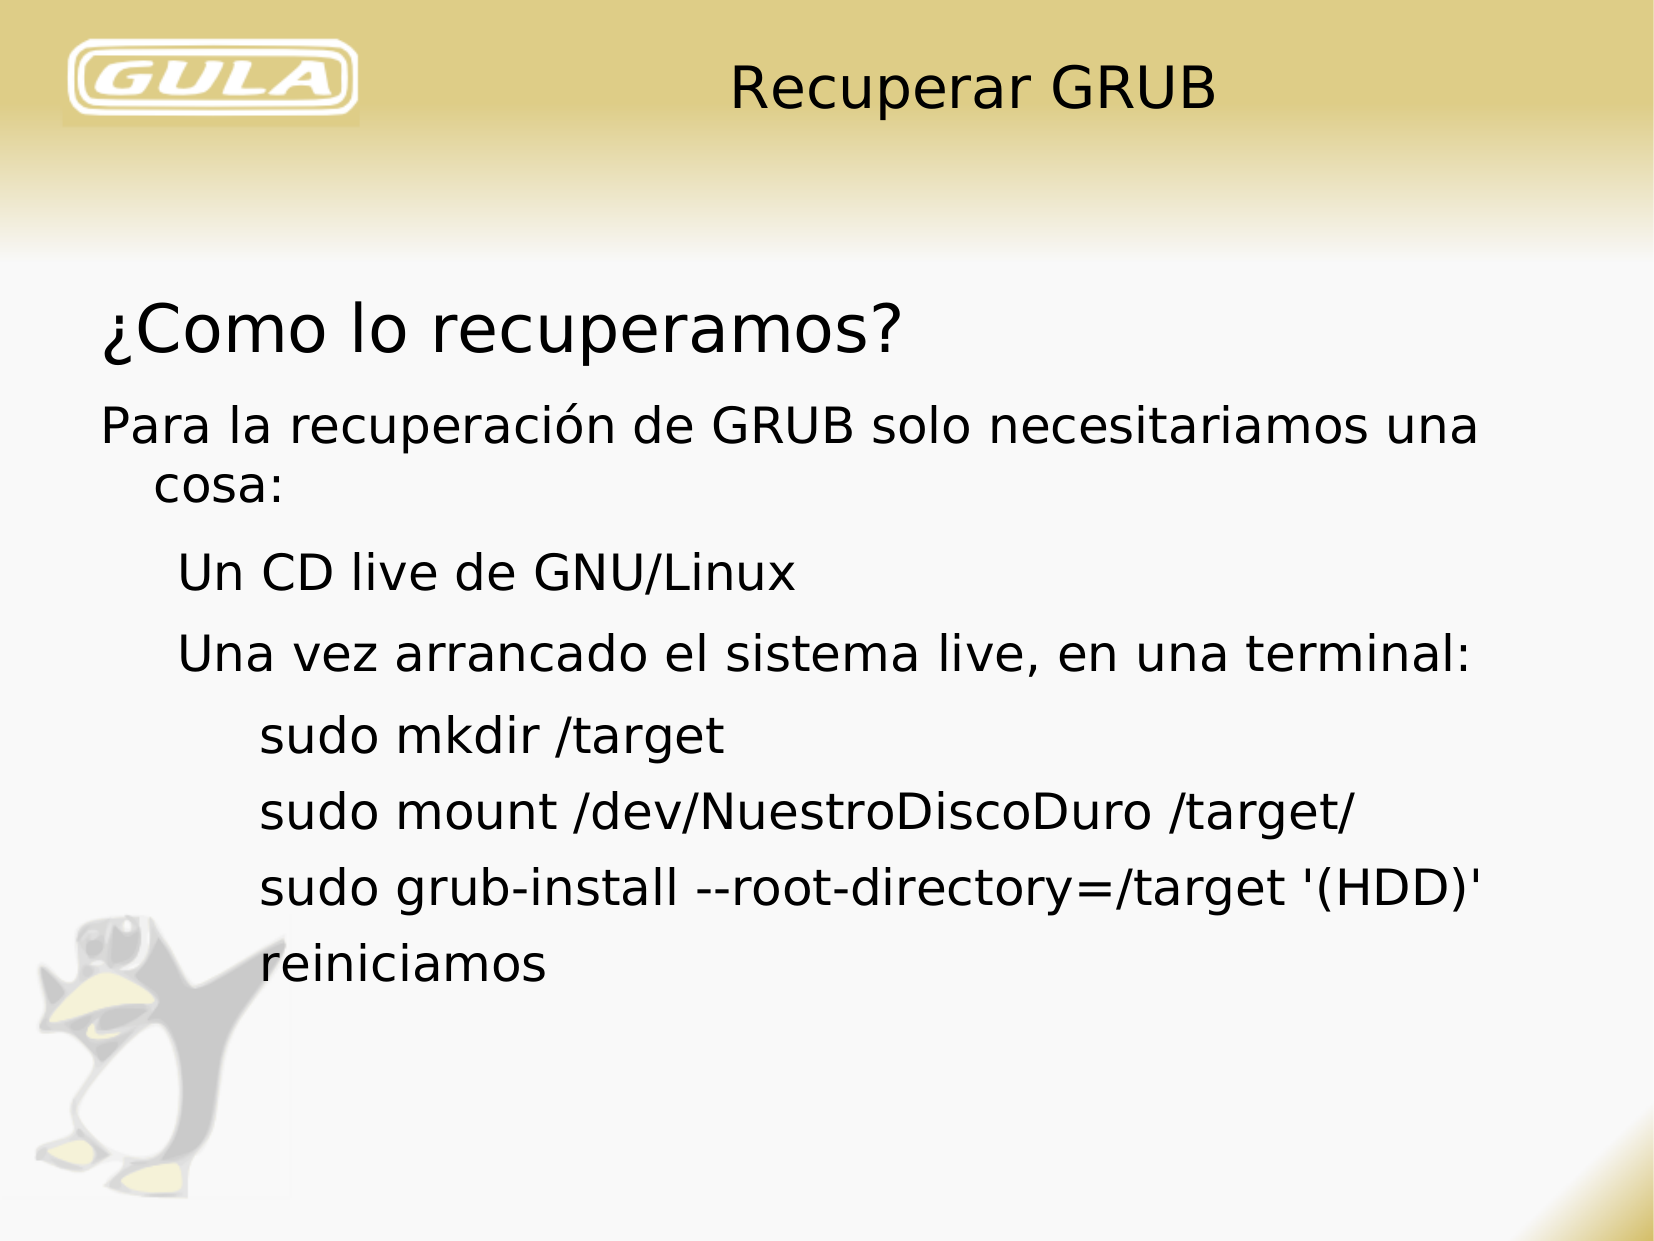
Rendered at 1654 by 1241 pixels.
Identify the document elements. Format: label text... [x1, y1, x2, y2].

list ¿Como lo recuperamos? Para la recuperación de GRUB solo necesitariamos una cosa: Un CD live de GNU/Linux Una vez arrancado el sistema live, en una terminal: sudo mkdir /target sudo mount /dev/NuestroDiscoDuro /target/ sudo grub-install --root-directory=/target '(HDD)' reiniciamos [82, 290, 1571, 1094]
picture [0, 0, 1654, 1241]
title Recuperar GRUB [383, 22, 1565, 154]
